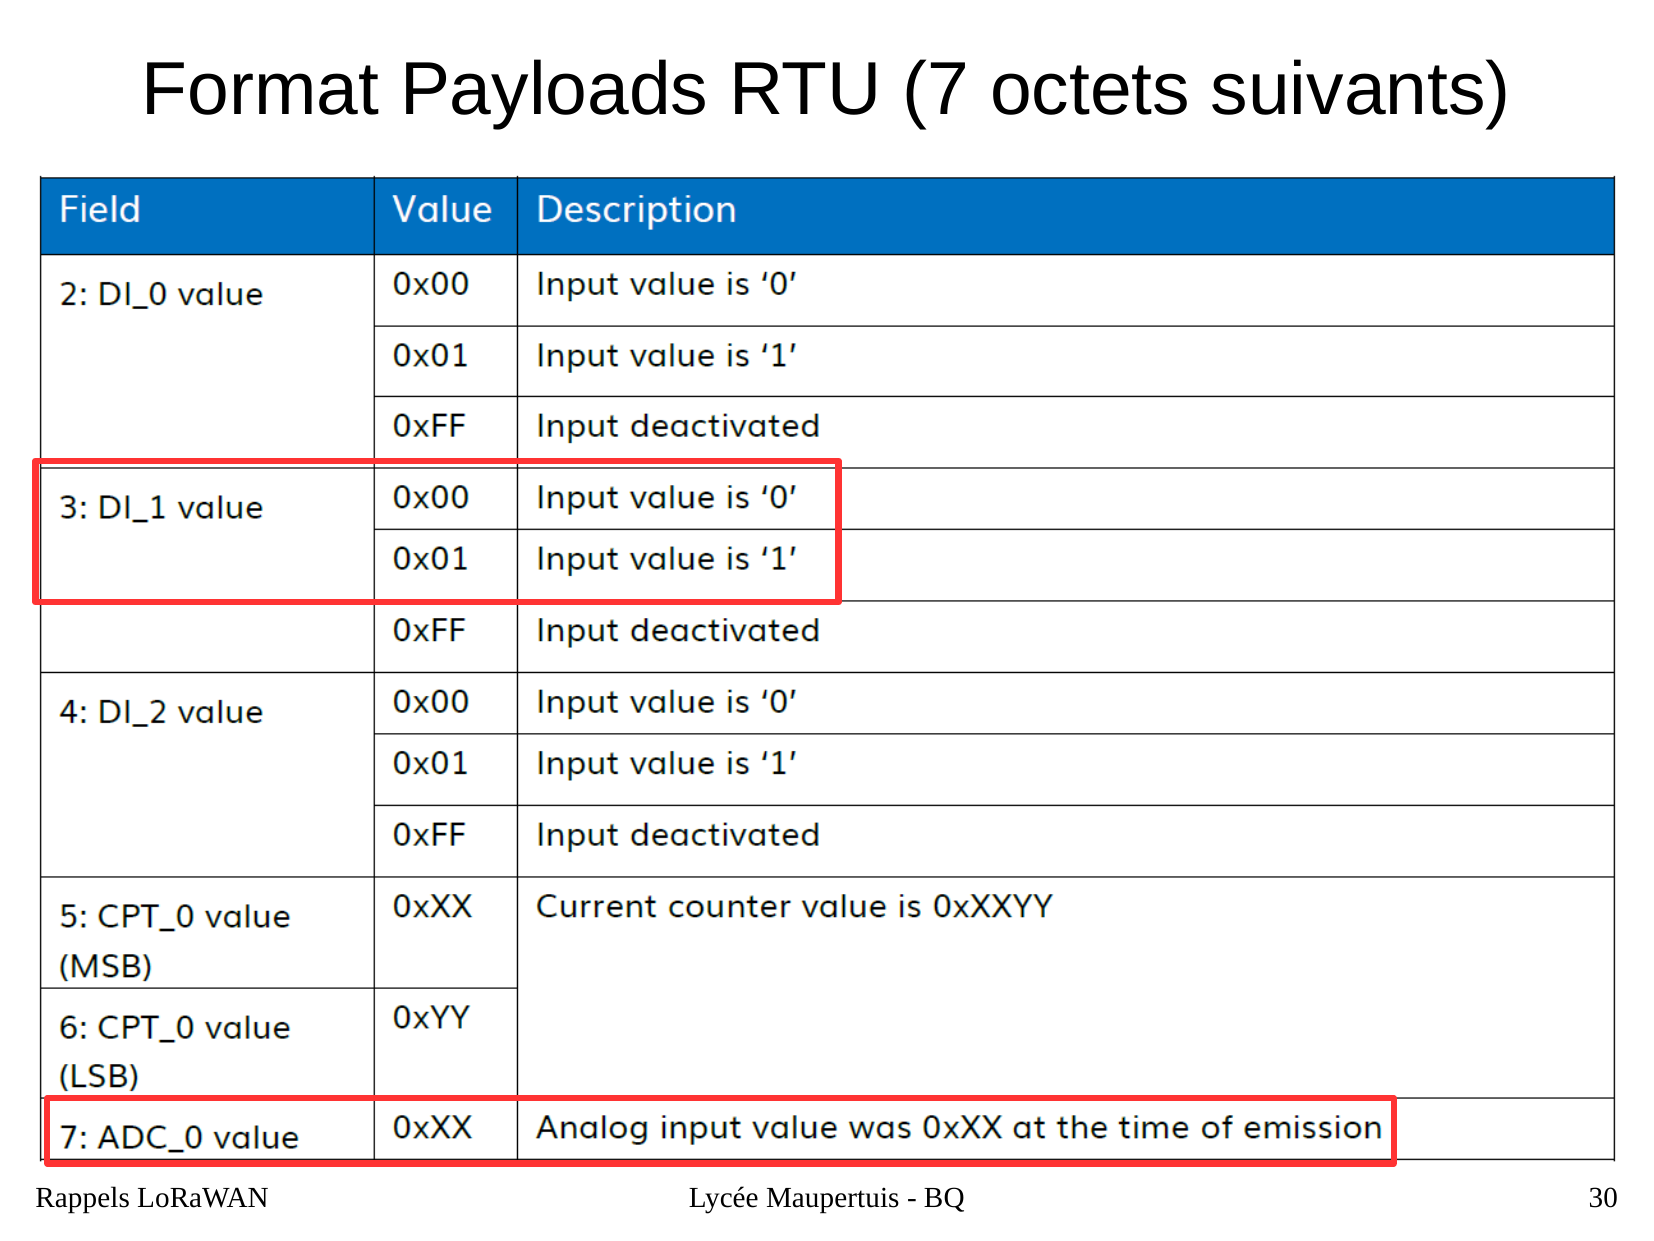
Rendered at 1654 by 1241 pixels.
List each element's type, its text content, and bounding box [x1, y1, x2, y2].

picture [35, 171, 1619, 1164]
picture [50, 1101, 1391, 1160]
title Format Payloads RTU (7 octets suivants) [35, 35, 1619, 142]
picture [39, 464, 835, 599]
